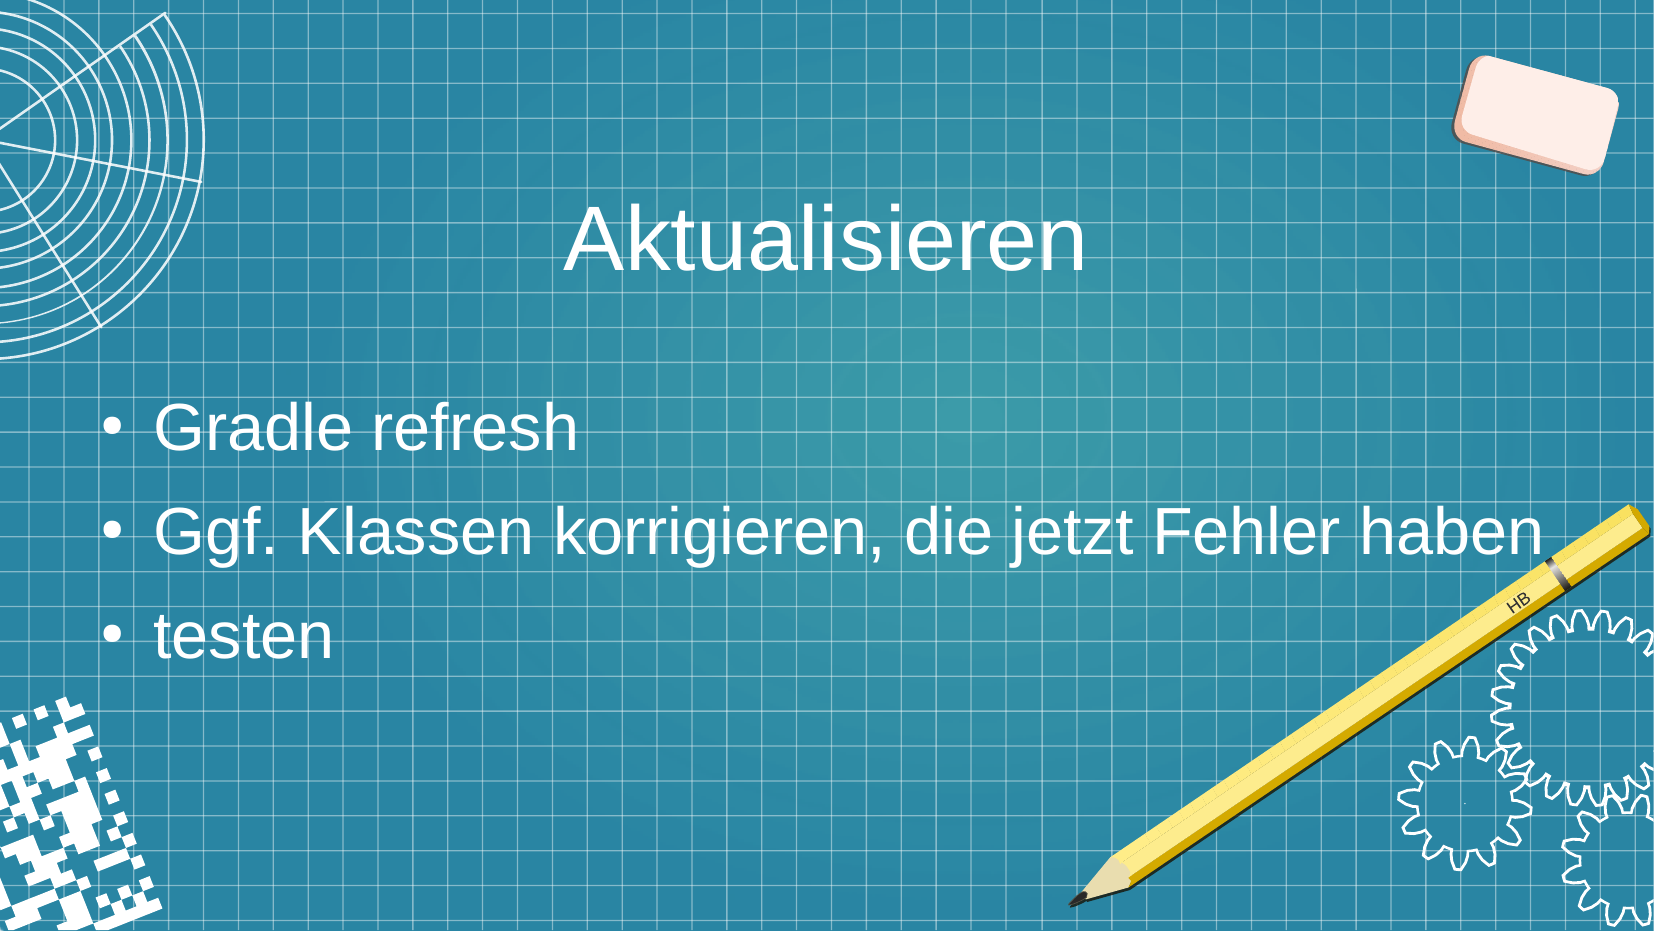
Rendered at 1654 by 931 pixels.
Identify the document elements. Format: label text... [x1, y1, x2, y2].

title Aktualisieren [82, 132, 1571, 346]
list Gradle refresh Ggf. Klassen korrigieren, die jetzt Fehler haben testen [82, 389, 1571, 842]
